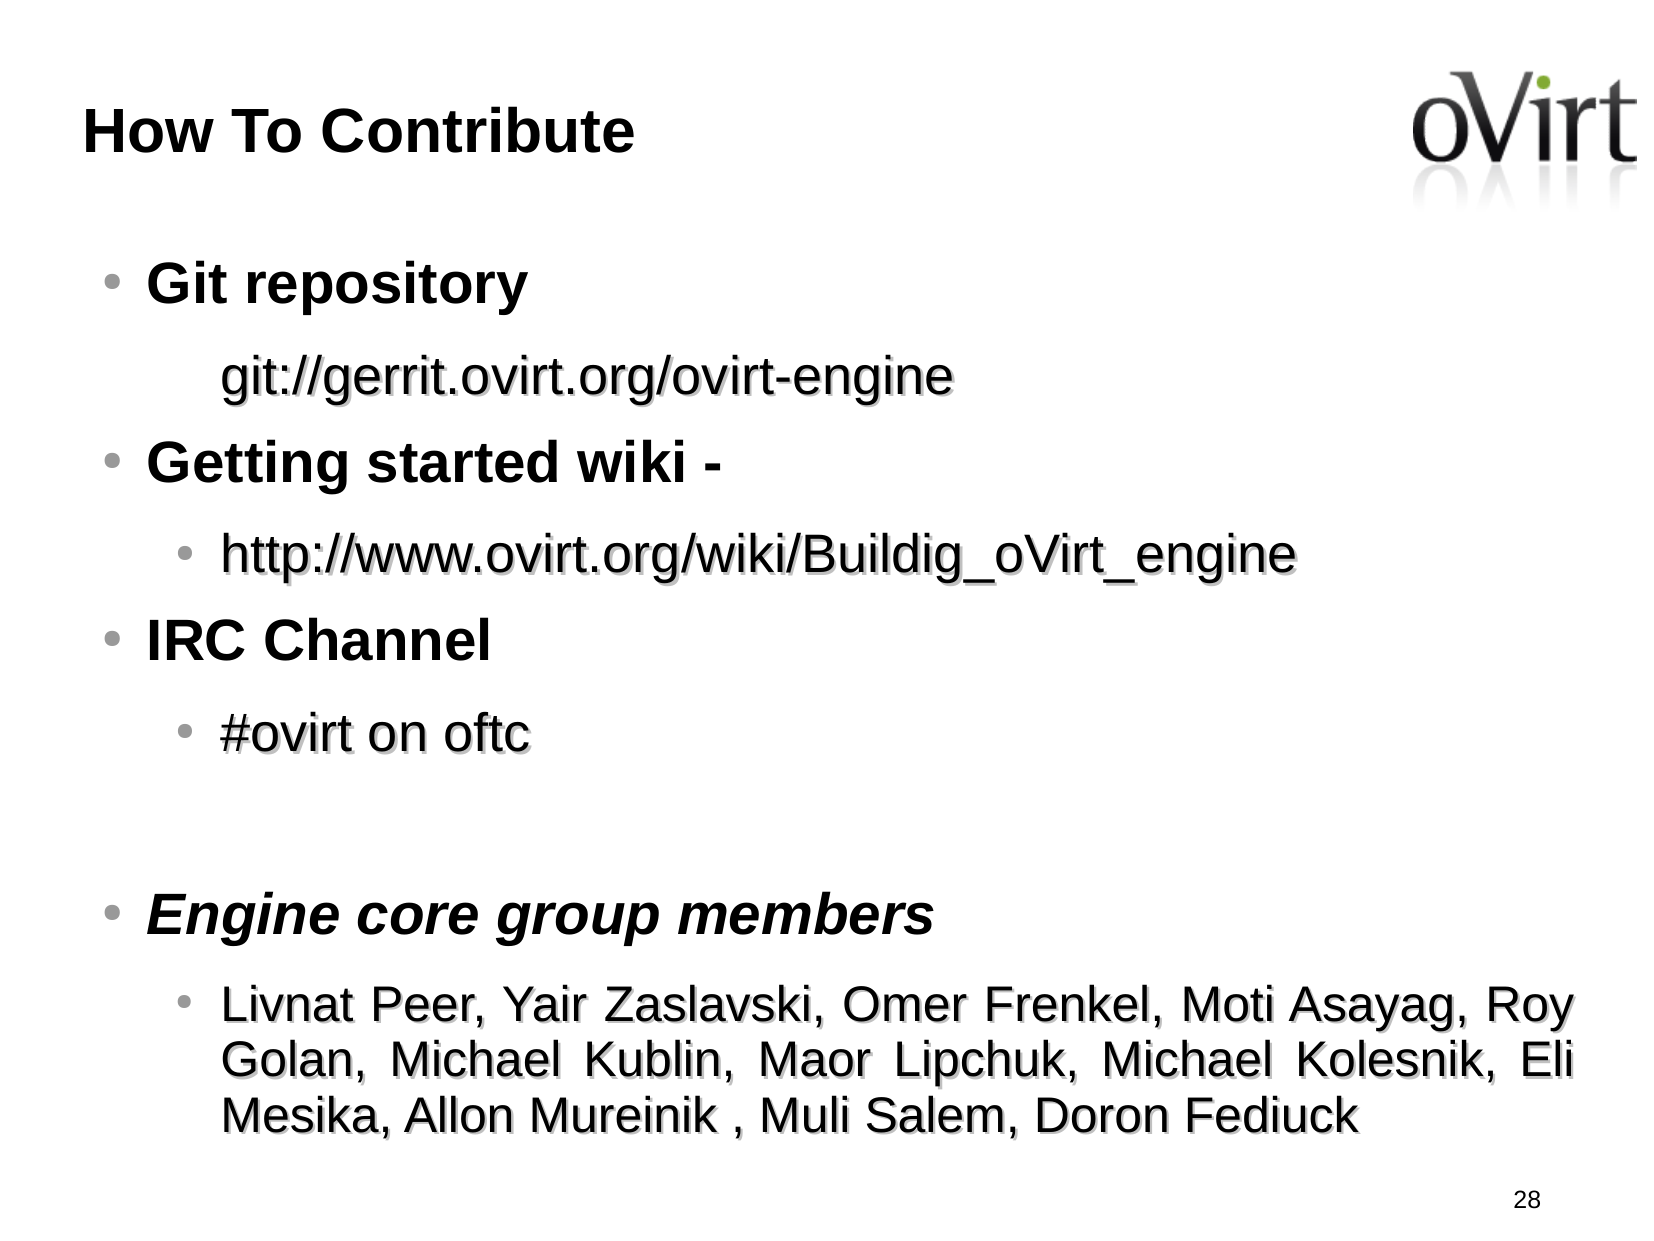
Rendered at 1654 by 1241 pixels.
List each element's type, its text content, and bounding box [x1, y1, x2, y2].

list Git repository git://gerrit.ovirt.org/ovirt-engine Getting started wiki - http://www.ovirt.org/wiki/Buildig_oVirt_engine IRC Channel #ovirt on oftc Engine core group members Livnat Peer, Yair Zaslavski, Omer Frenkel, Moti Asayag, Roy Golan, Michael Kublin, Maor Lipchuk, Michael Kolesnik, Eli Mesika, Allon Mureinik , Muli Salem, Doron Fediuck [86, 250, 1576, 1144]
title How To Contribute [82, 27, 1303, 235]
picture [1413, 63, 1637, 212]
